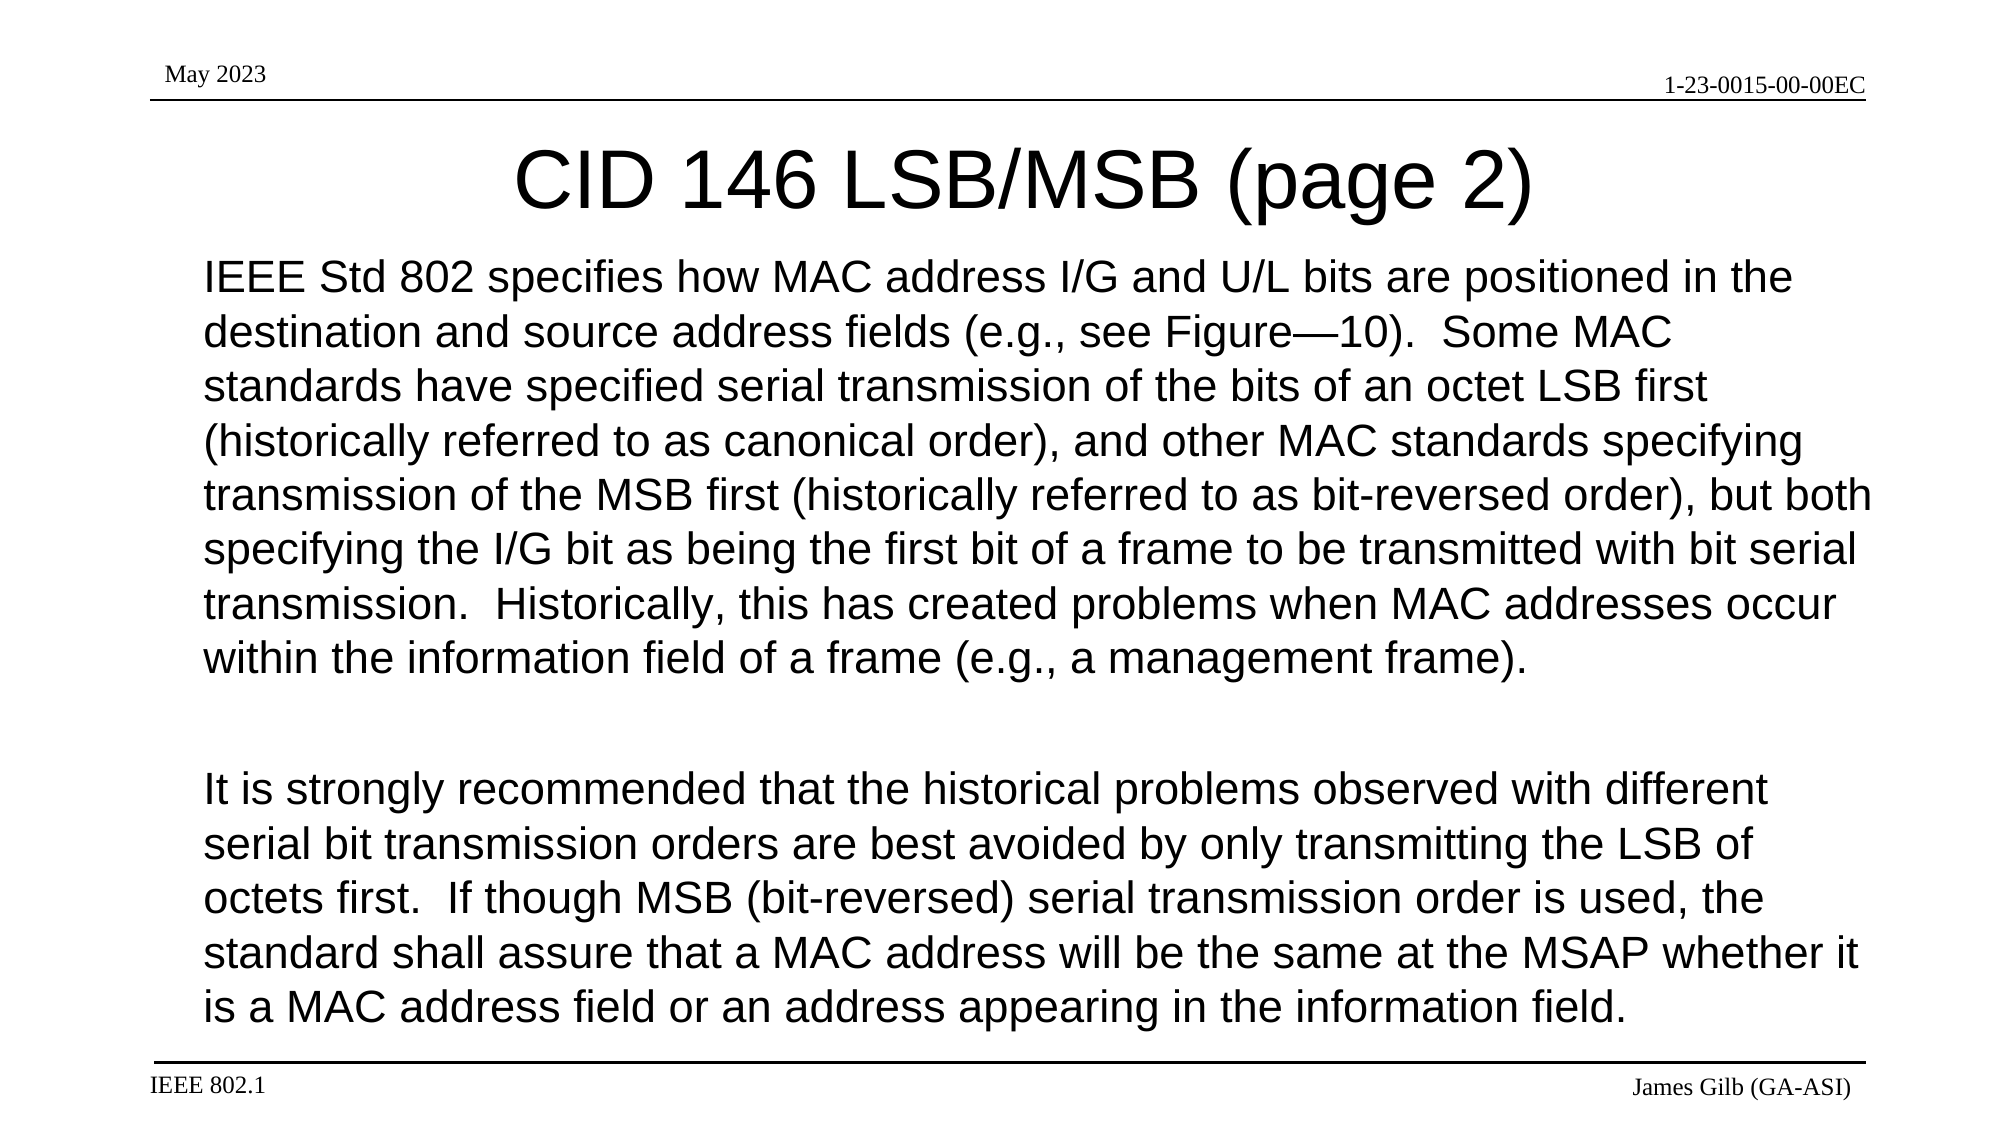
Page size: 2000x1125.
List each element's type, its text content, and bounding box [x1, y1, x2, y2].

title CID 146 LSB/MSB (page 2) [149, 112, 1900, 238]
list IEEE Std 802 specifies how MAC address I/G and U/L bits are positioned in the destination and source address fields (e.g., see Figure—10). Some MAC standards have specified serial transmission of the bits of an octet LSB first (historically referred to as canonical order), and other MAC standards specifying transmission of the MSB first (historically referred to as bit-reversed order), but both specifying the I/G bit as being the first bit of a frame to be transmitted with bit serial transmission. Historically, this has created problems when MAC addresses occur within the information field of a frame (e.g., a management frame). It is strongly recommended that the historical problems observed with different serial bit transmission orders are best avoided by only transmitting the LSB of octets first. If though MSB (bit-reversed) serial transmission order is used, the standard shall assure that a MAC address will be the same at the MSAP whether it is a MAC address field or an address appearing in the information field. [150, 239, 1900, 1051]
